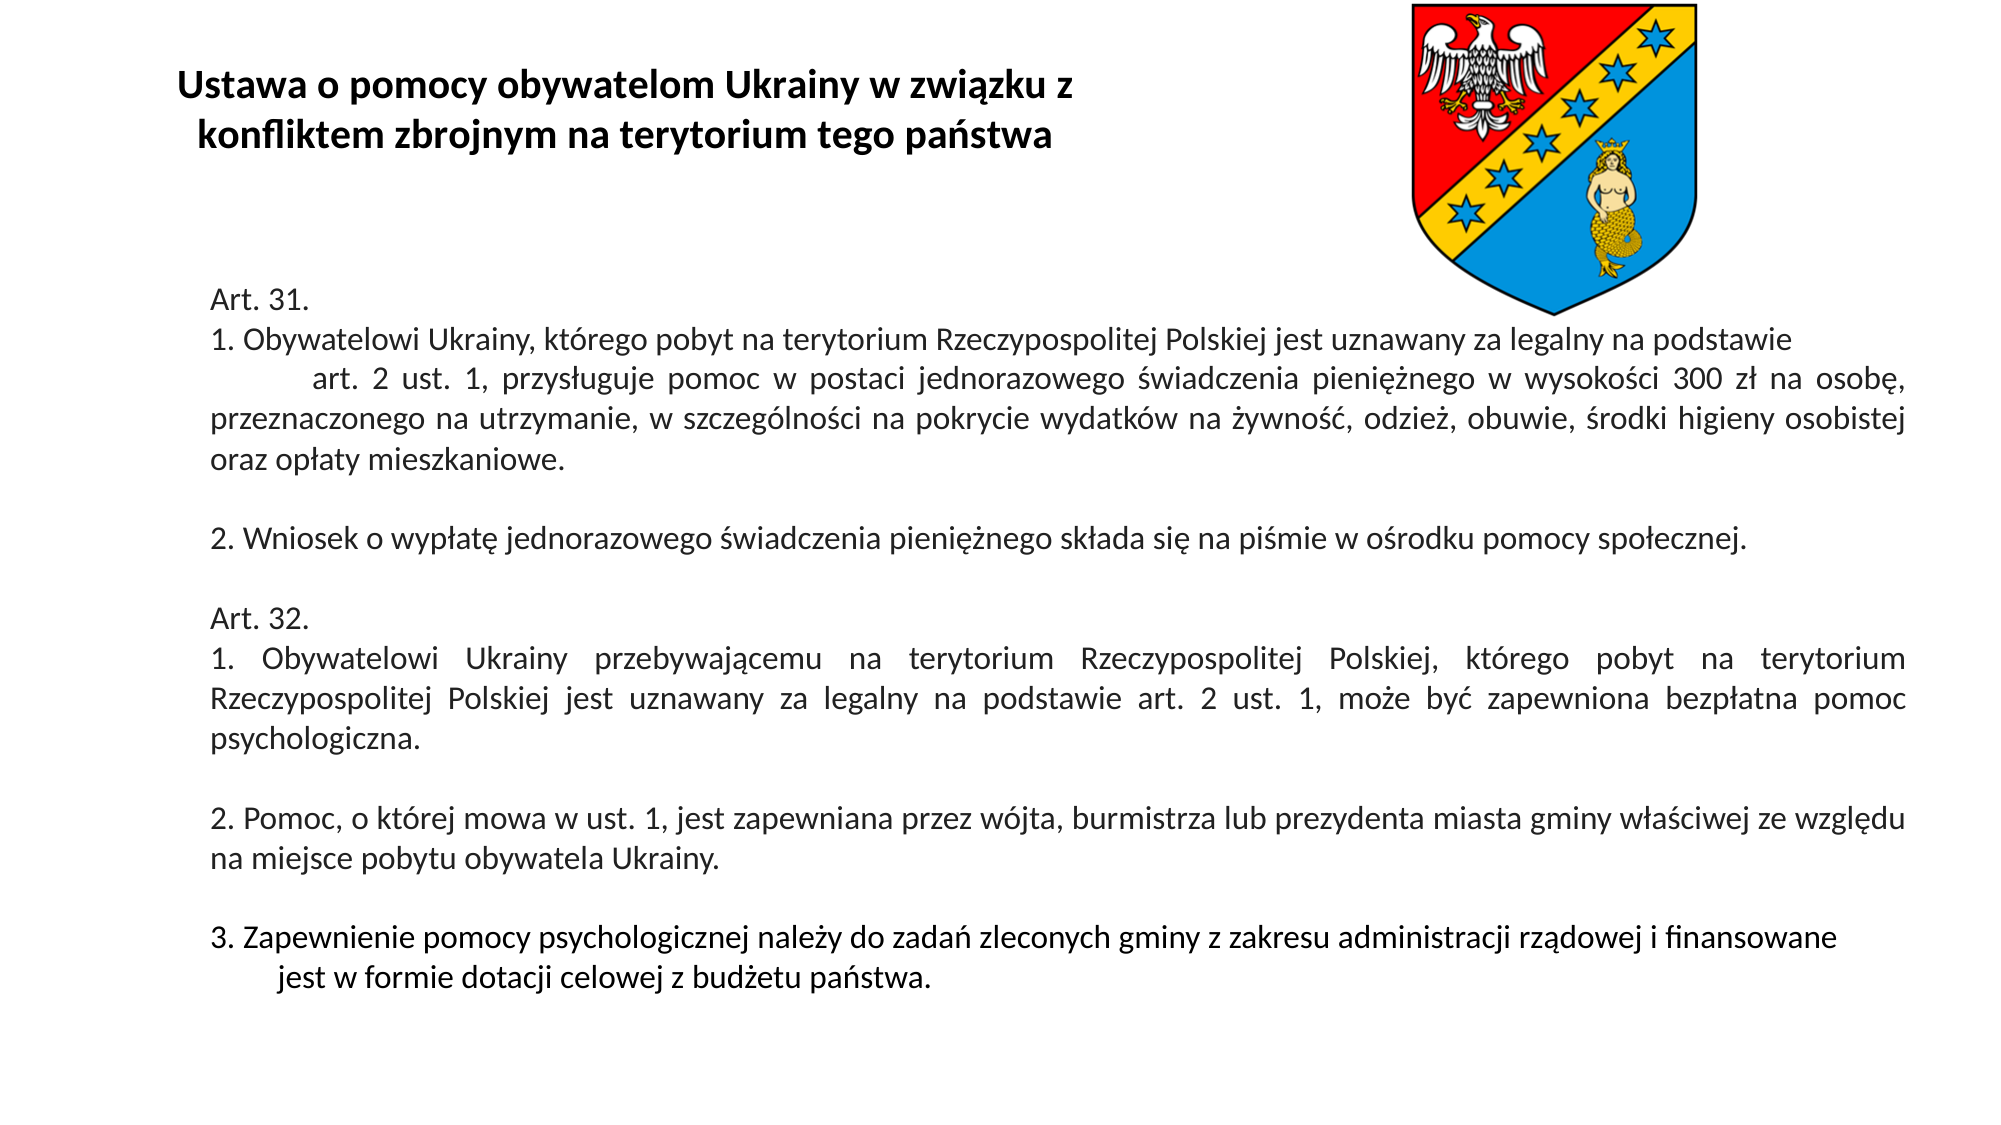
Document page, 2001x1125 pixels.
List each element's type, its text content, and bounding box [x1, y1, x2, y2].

text_box Ustawa o pomocy obywatelom Ukrainy w związku z konfliktem zbrojnym na terytorium tego państwa [137, 49, 1114, 166]
picture [1407, 0, 1702, 322]
text_box Art. 31. 1. Obywatelowi Ukrainy, którego pobyt na terytorium Rzeczypospolitej Polskiej jest uznawany za legalny na podstawie art. 2 ust. 1, przysługuje pomoc w postaci jednorazowego świadczenia pieniężnego w wysokości 300 zł na osobę, przeznaczonego na utrzymanie, w szczególności na pokrycie wydatków na żywność, odzież, obuwie, środki higieny osobistej oraz opłaty mieszkaniowe. 2. Wniosek o wypłatę jednorazowego świadczenia pieniężnego składa się na piśmie w ośrodku pomocy społecznej. Art. 32. 1. Obywatelowi Ukrainy przebywającemu na terytorium Rzeczypospolitej Polskiej, którego pobyt na terytorium Rzeczypospolitej Polskiej jest uznawany za legalny na podstawie art. 2 ust. 1, może być zapewniona bezpłatna pomoc psychologiczna. 2. Pomoc, o której mowa w ust. 1, jest zapewniana przez wójta, burmistrza lub prezydenta miasta gminy właściwej ze względu na miejsce pobytu obywatela Ukrainy. 3. Zapewnienie pomocy psychologicznej należy do zadań zleconych gminy z zakresu administracji rządowej i finansowane jest w formie dotacji celowej z budżetu państwa. [195, 269, 1924, 1093]
